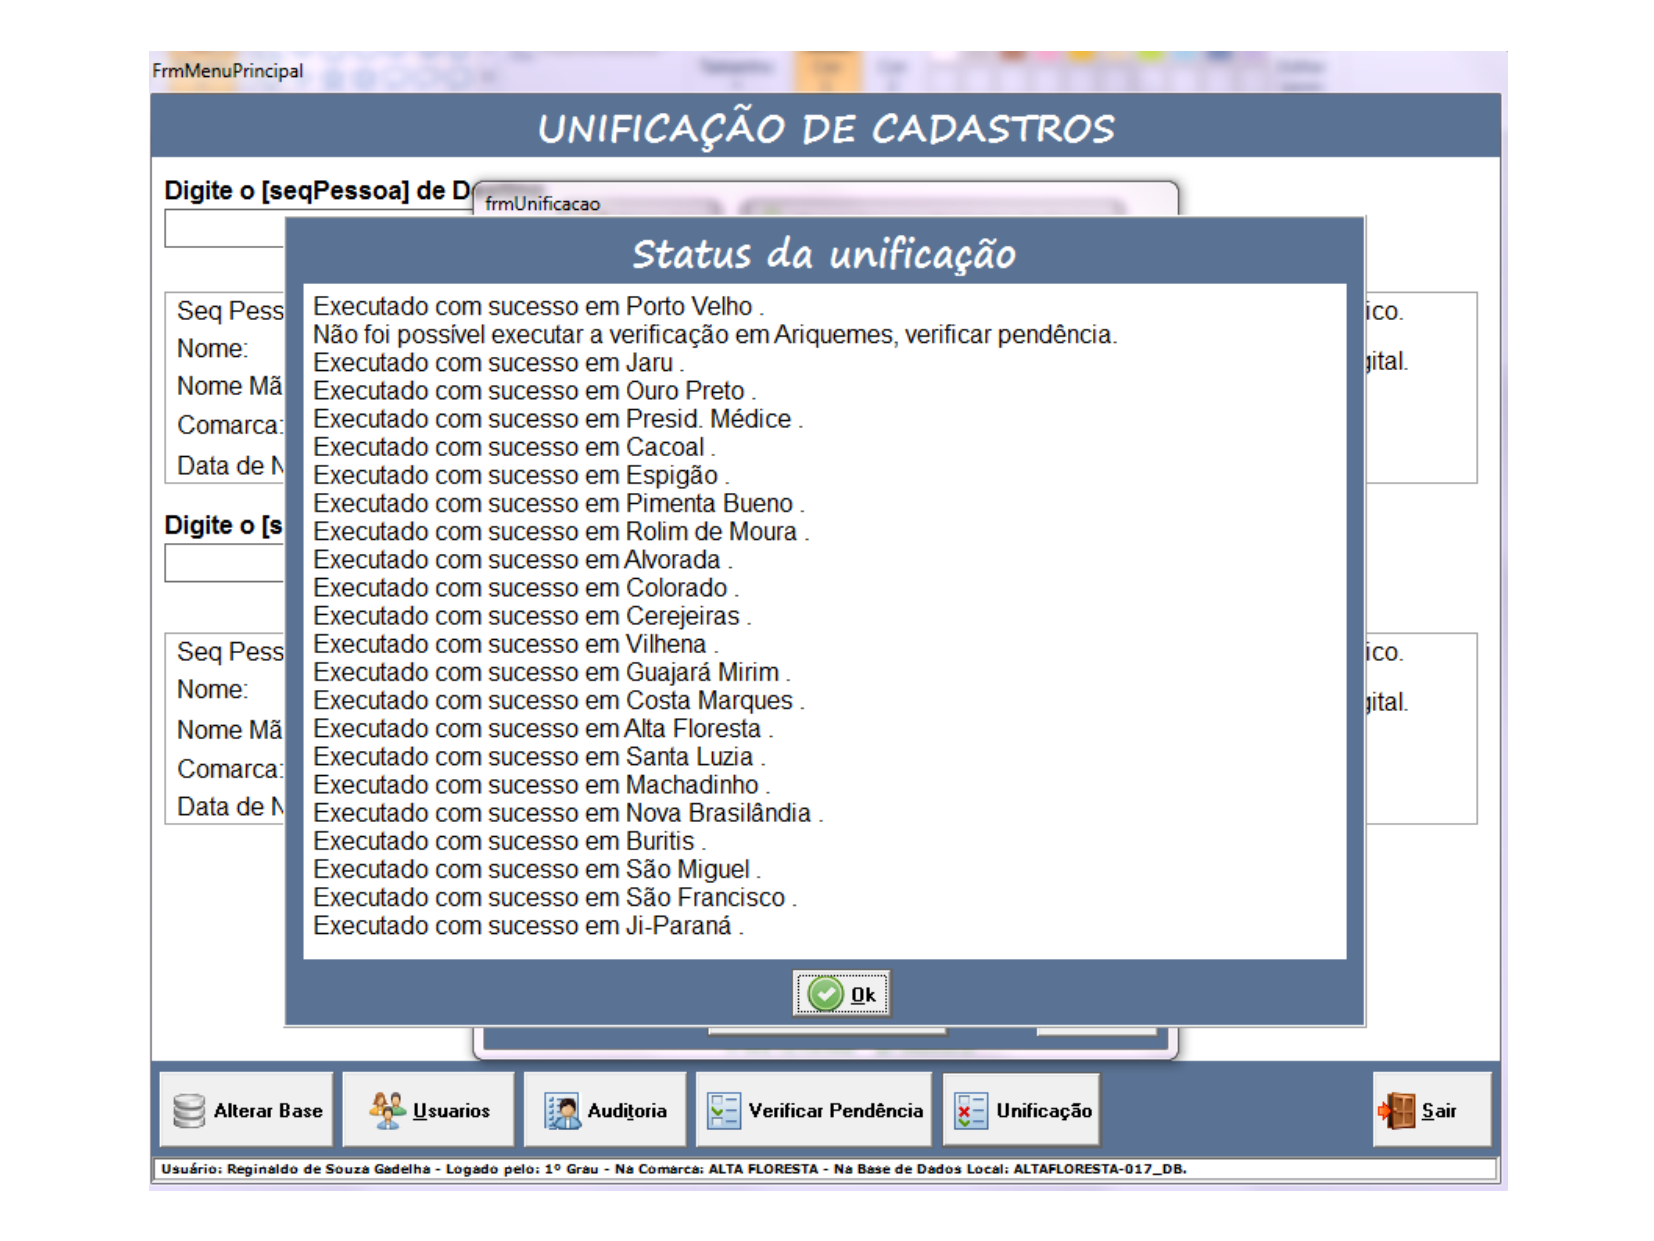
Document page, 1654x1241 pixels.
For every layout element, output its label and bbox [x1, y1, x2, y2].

picture [149, 51, 1508, 1191]
